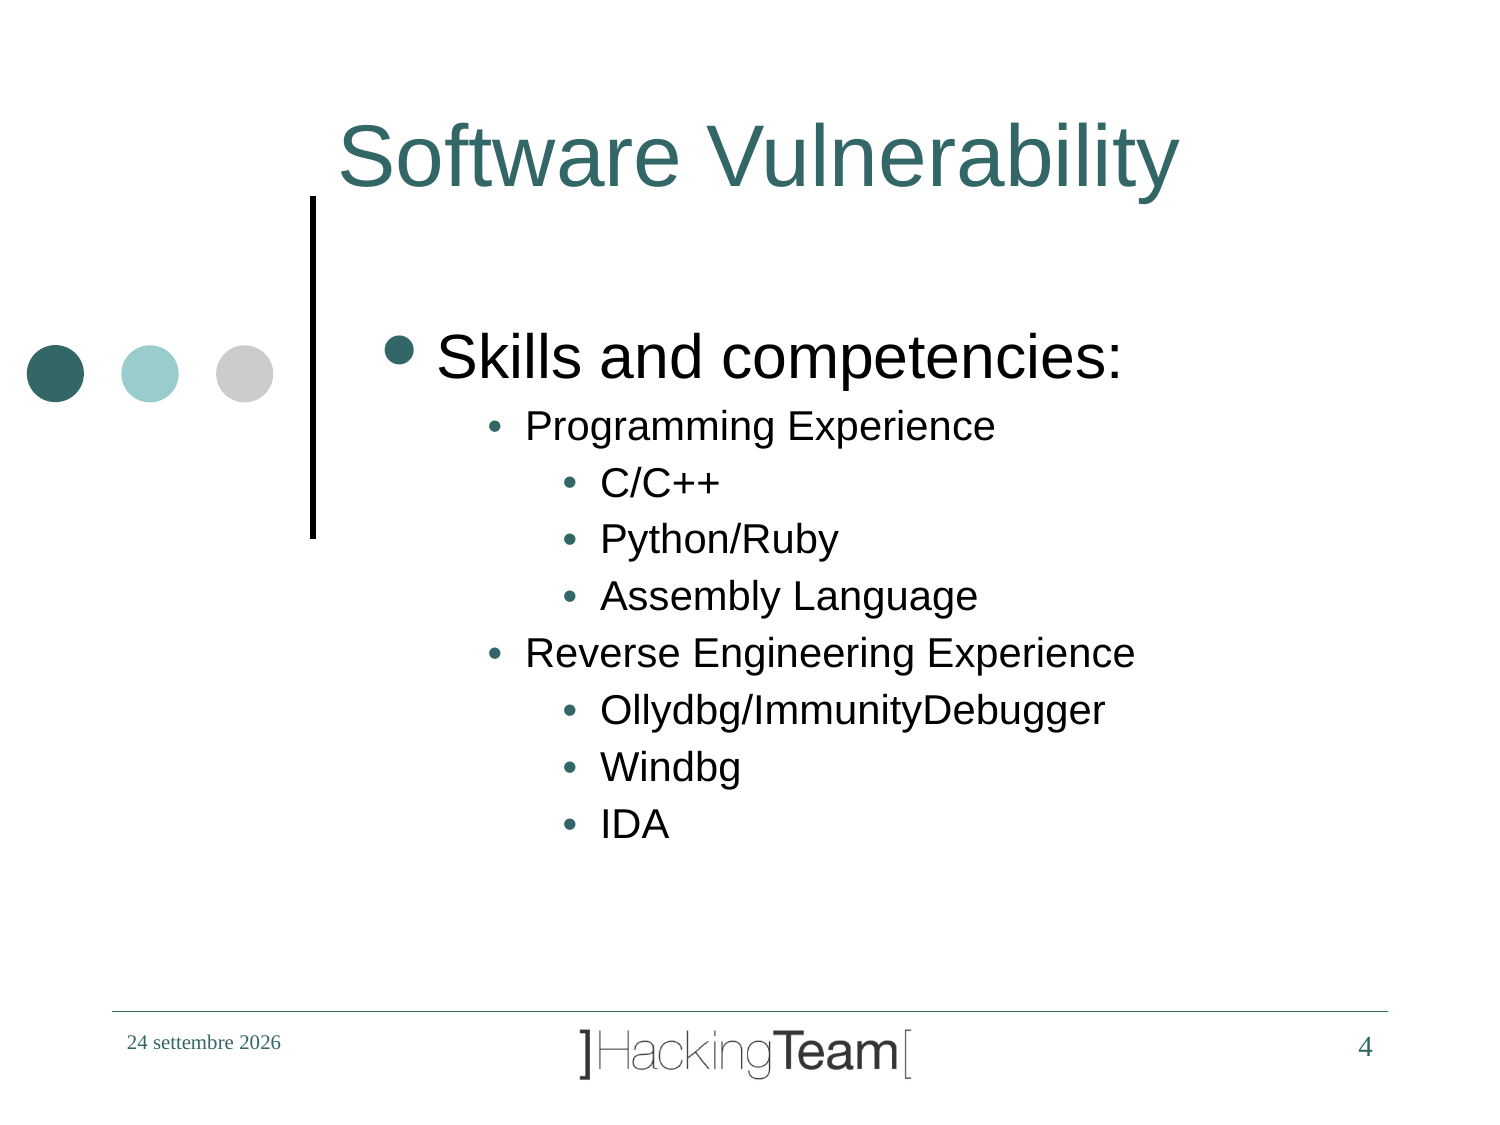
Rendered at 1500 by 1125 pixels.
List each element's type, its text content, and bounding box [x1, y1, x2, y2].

list Skills and competencies: Programming Experience C/C++ Python/Ruby Assembly Language Reverse Engineering Experience Ollydbg/ImmunityDebugger Windbg IDA [262, 322, 1413, 1051]
title Software Vulnerability [337, 38, 1401, 275]
picture [574, 1051, 916, 1084]
